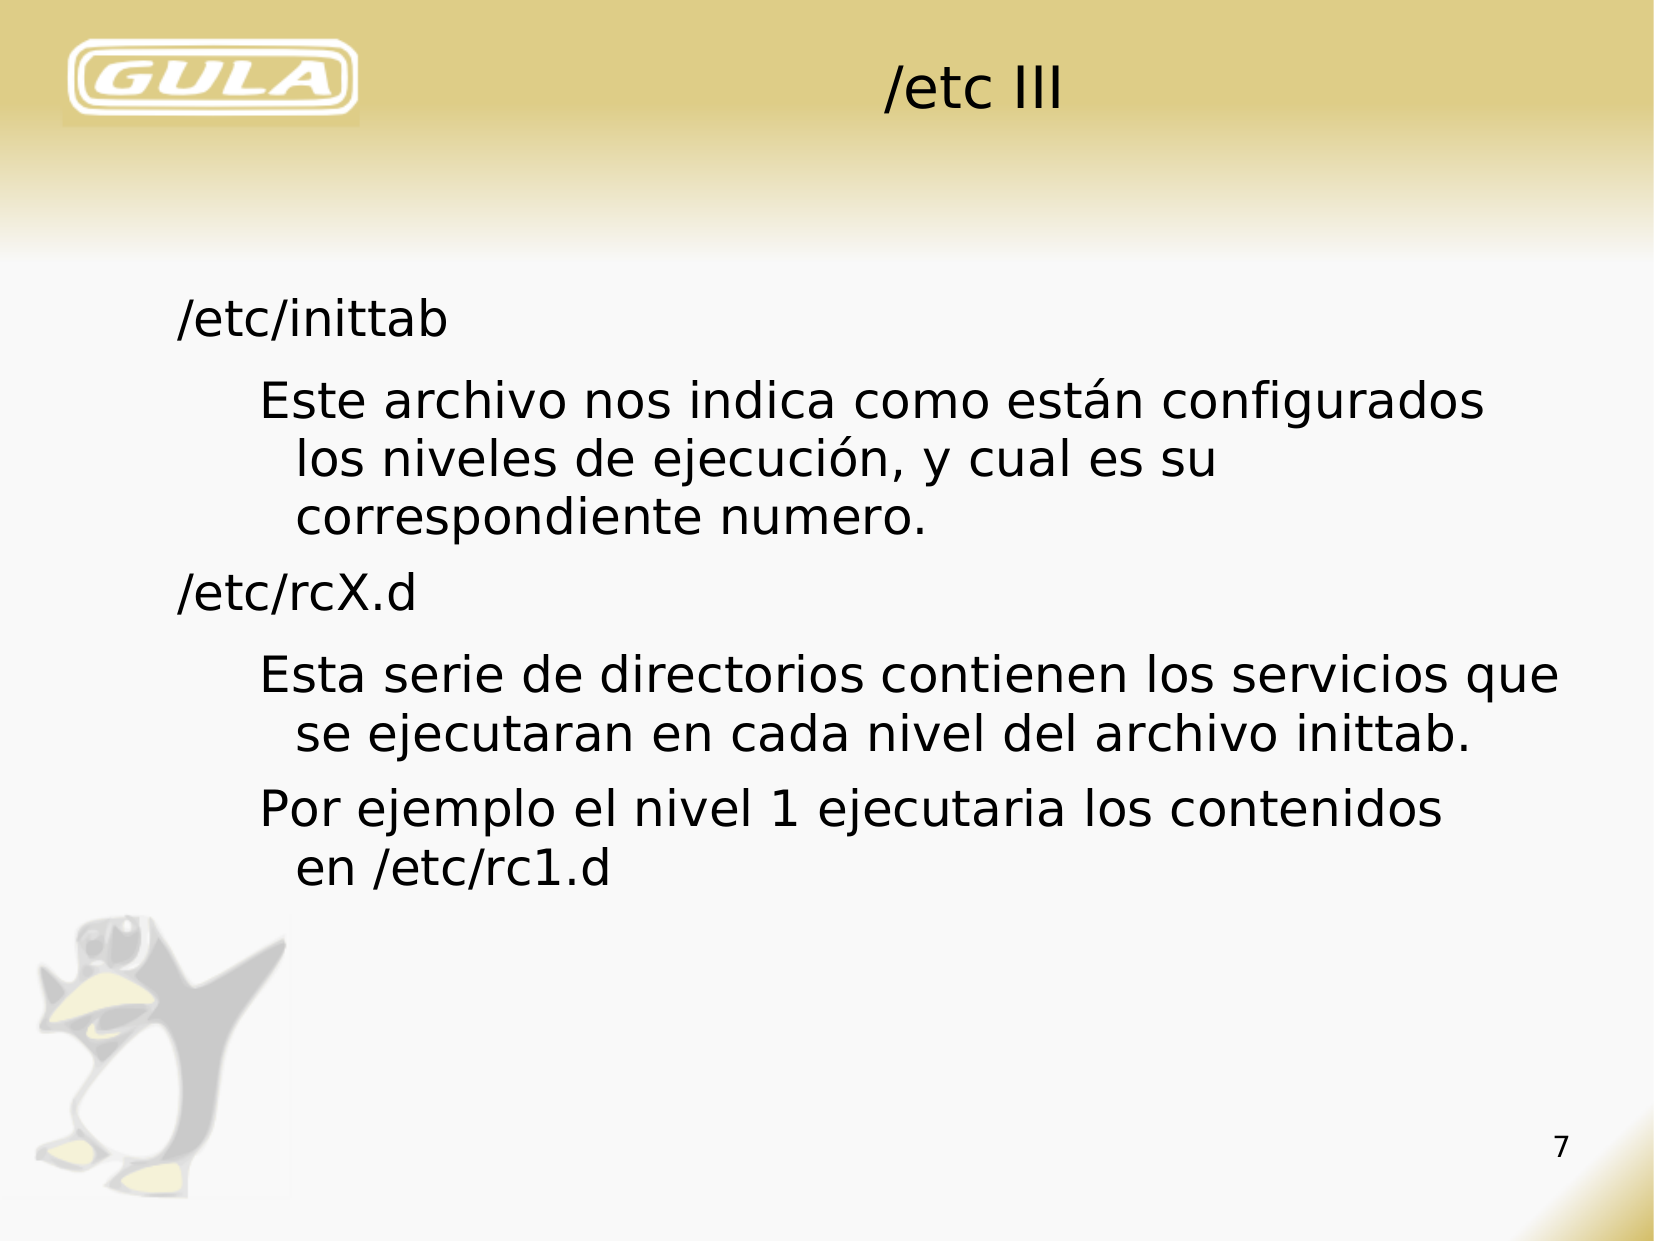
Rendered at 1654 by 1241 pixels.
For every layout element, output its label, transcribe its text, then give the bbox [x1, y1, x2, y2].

picture [0, 0, 1654, 1241]
title /etc III [383, 22, 1565, 154]
list /etc/inittab Este archivo nos indica como están configurados los niveles de ejecución, y cual es su correspondiente numero. /etc/rcX.d Esta serie de directorios contienen los servicios que se ejecutaran en cada nivel del archivo inittab. Por ejemplo el nivel 1 ejecutaria los contenidos en /etc/rc1.d [82, 290, 1571, 1094]
